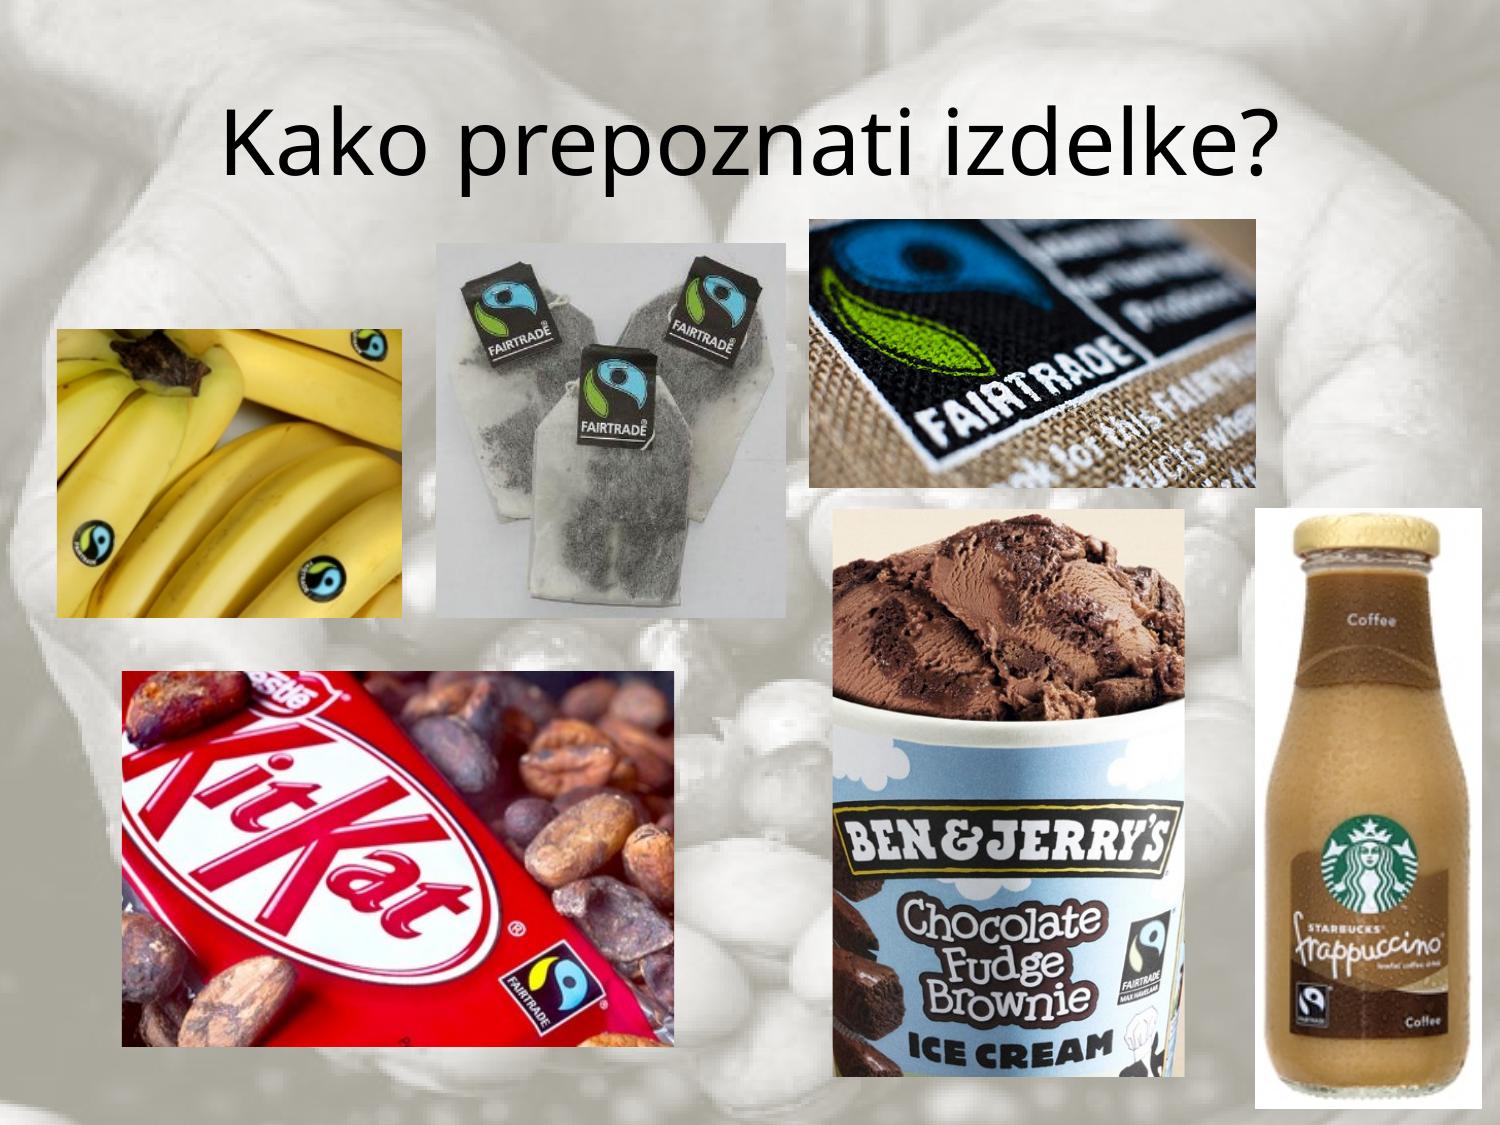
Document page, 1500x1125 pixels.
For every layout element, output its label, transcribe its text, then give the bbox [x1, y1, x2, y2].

title Kako prepoznati izdelke? [75, 45, 1425, 233]
picture [0, 0, 1500, 1125]
